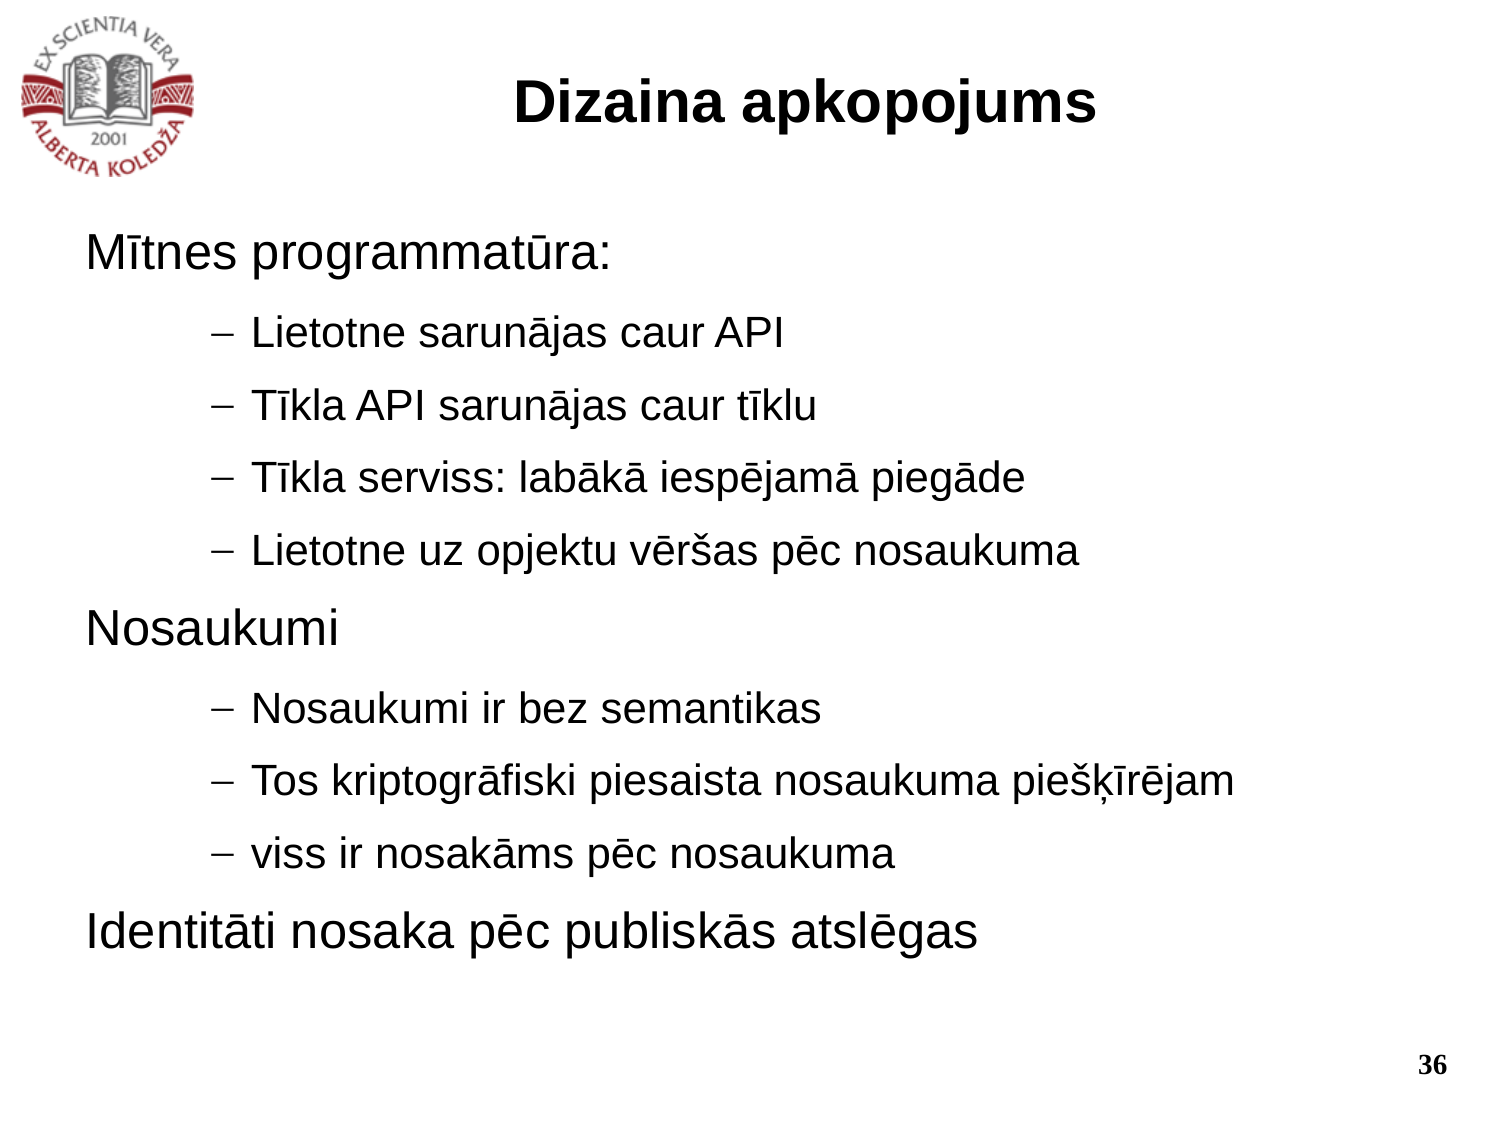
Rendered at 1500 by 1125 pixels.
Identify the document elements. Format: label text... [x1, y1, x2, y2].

list Mītnes programmatūra: Lietotne sarunājas caur API Tīkla API sarunājas caur tīklu Tīkla serviss: labākā iespējamā piegāde Lietotne uz opjektu vēršas pēc nosaukuma Nosaukumi Nosaukumi ir bez semantikas Tos kriptogrāfiski piesaista nosaukuma piešķīrējam viss ir nosakāms pēc nosaukuma Identitāti nosaka pēc publiskās atslēgas [85, 216, 1436, 959]
picture [21, 16, 194, 177]
title Dizaina apkopojums [187, 44, 1425, 150]
text_box <skaitlis> [1312, 1037, 1463, 1101]
